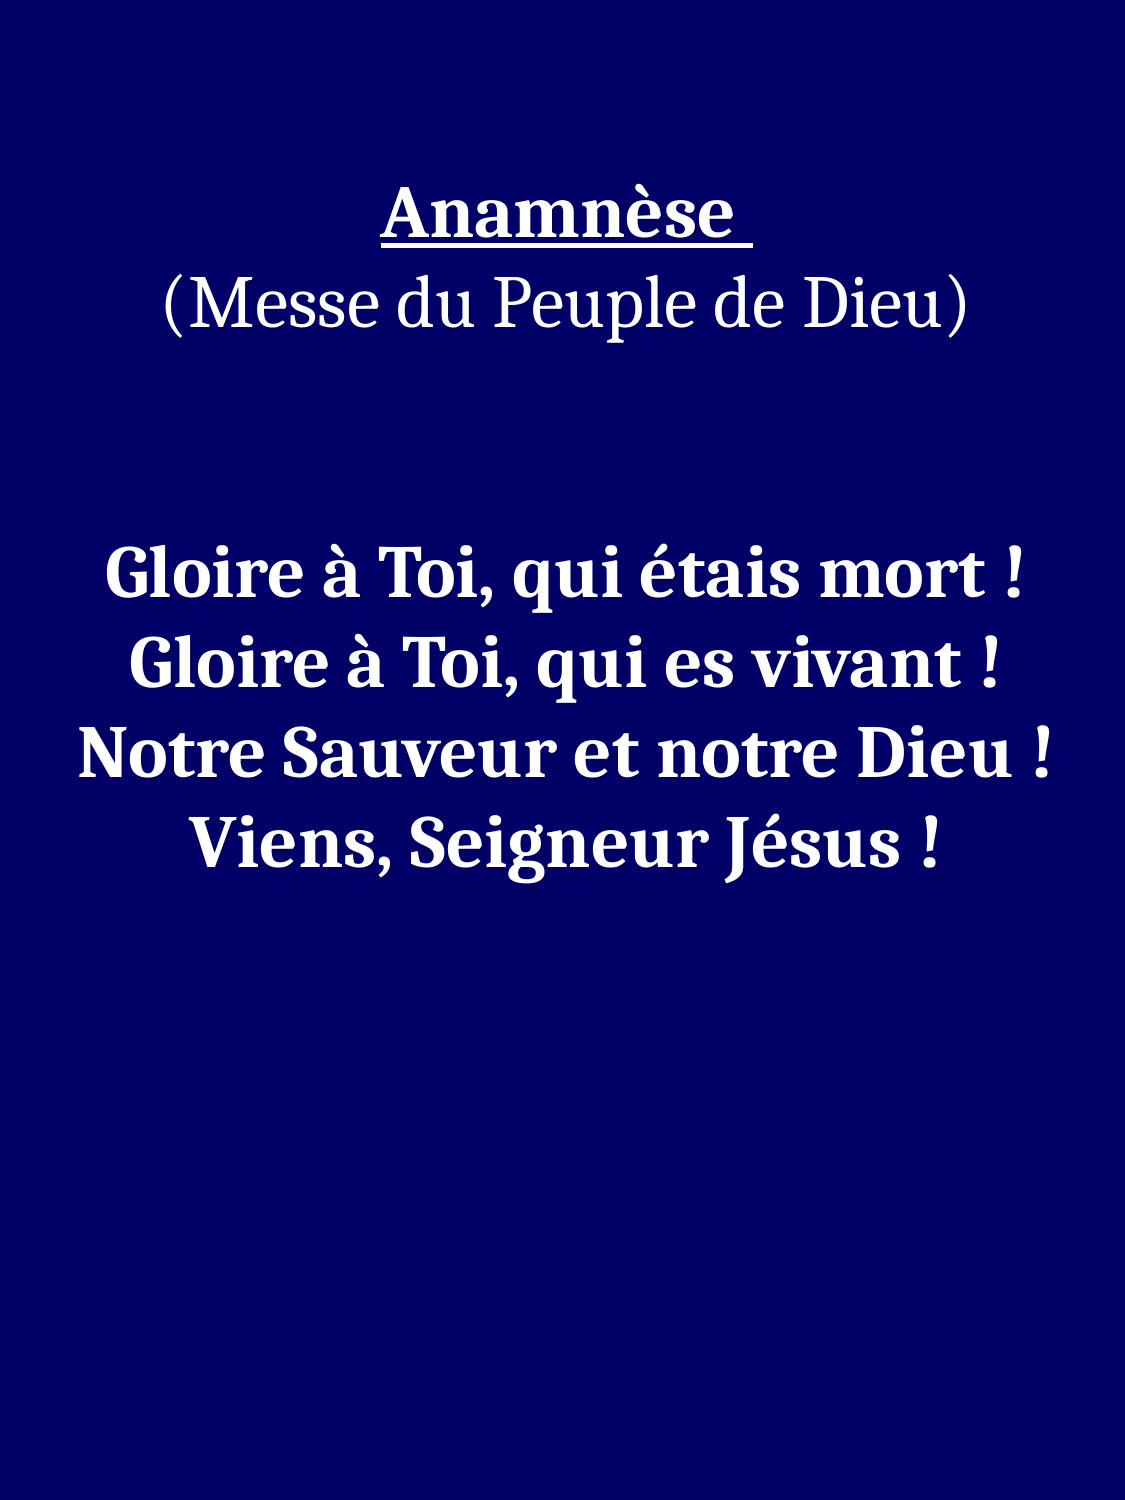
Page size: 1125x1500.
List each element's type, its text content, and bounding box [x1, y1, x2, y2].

text_box Anamnèse (Messe du Peuple de Dieu) Gloire à Toi, qui étais mort ! Gloire à Toi, qui es vivant ! Notre Sauveur et notre Dieu ! Viens, Seigneur Jésus ! [35, 155, 1099, 1347]
